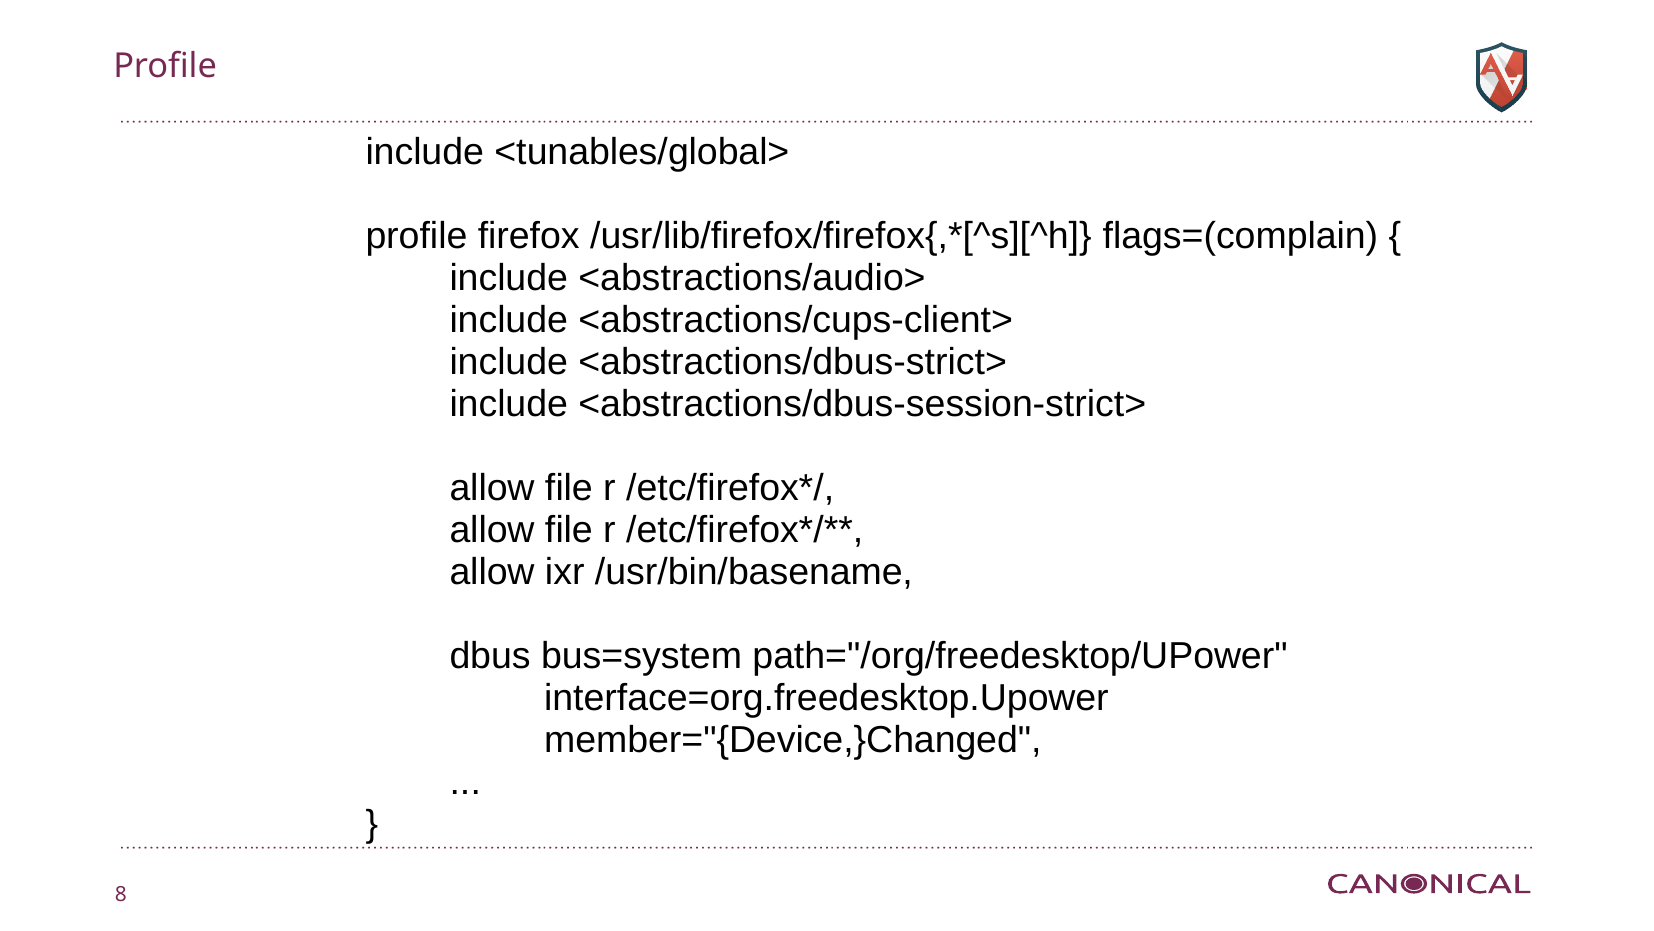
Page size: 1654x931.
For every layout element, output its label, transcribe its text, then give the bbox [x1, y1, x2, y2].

picture [111, 845, 350, 851]
picture [1417, 845, 1533, 851]
text_box include <tunables/global> profile firefox /usr/lib/firefox/firefox{,*[^s][^h]} flags=(complain) { include <abstractions/audio> include <abstractions/cups-client> include <abstractions/dbus-strict> include <abstractions/dbus-session-strict> allow file r /etc/firefox*/, allow file r /etc/firefox*/**, allow ixr /usr/bin/basename, dbus bus=system path="/org/freedesktop/UPower" interface=org.freedesktop.Upower member="{Device,}Changed", ... } [350, 123, 1417, 852]
picture [111, 33, 1546, 124]
title Profile [113, 48, 1382, 81]
